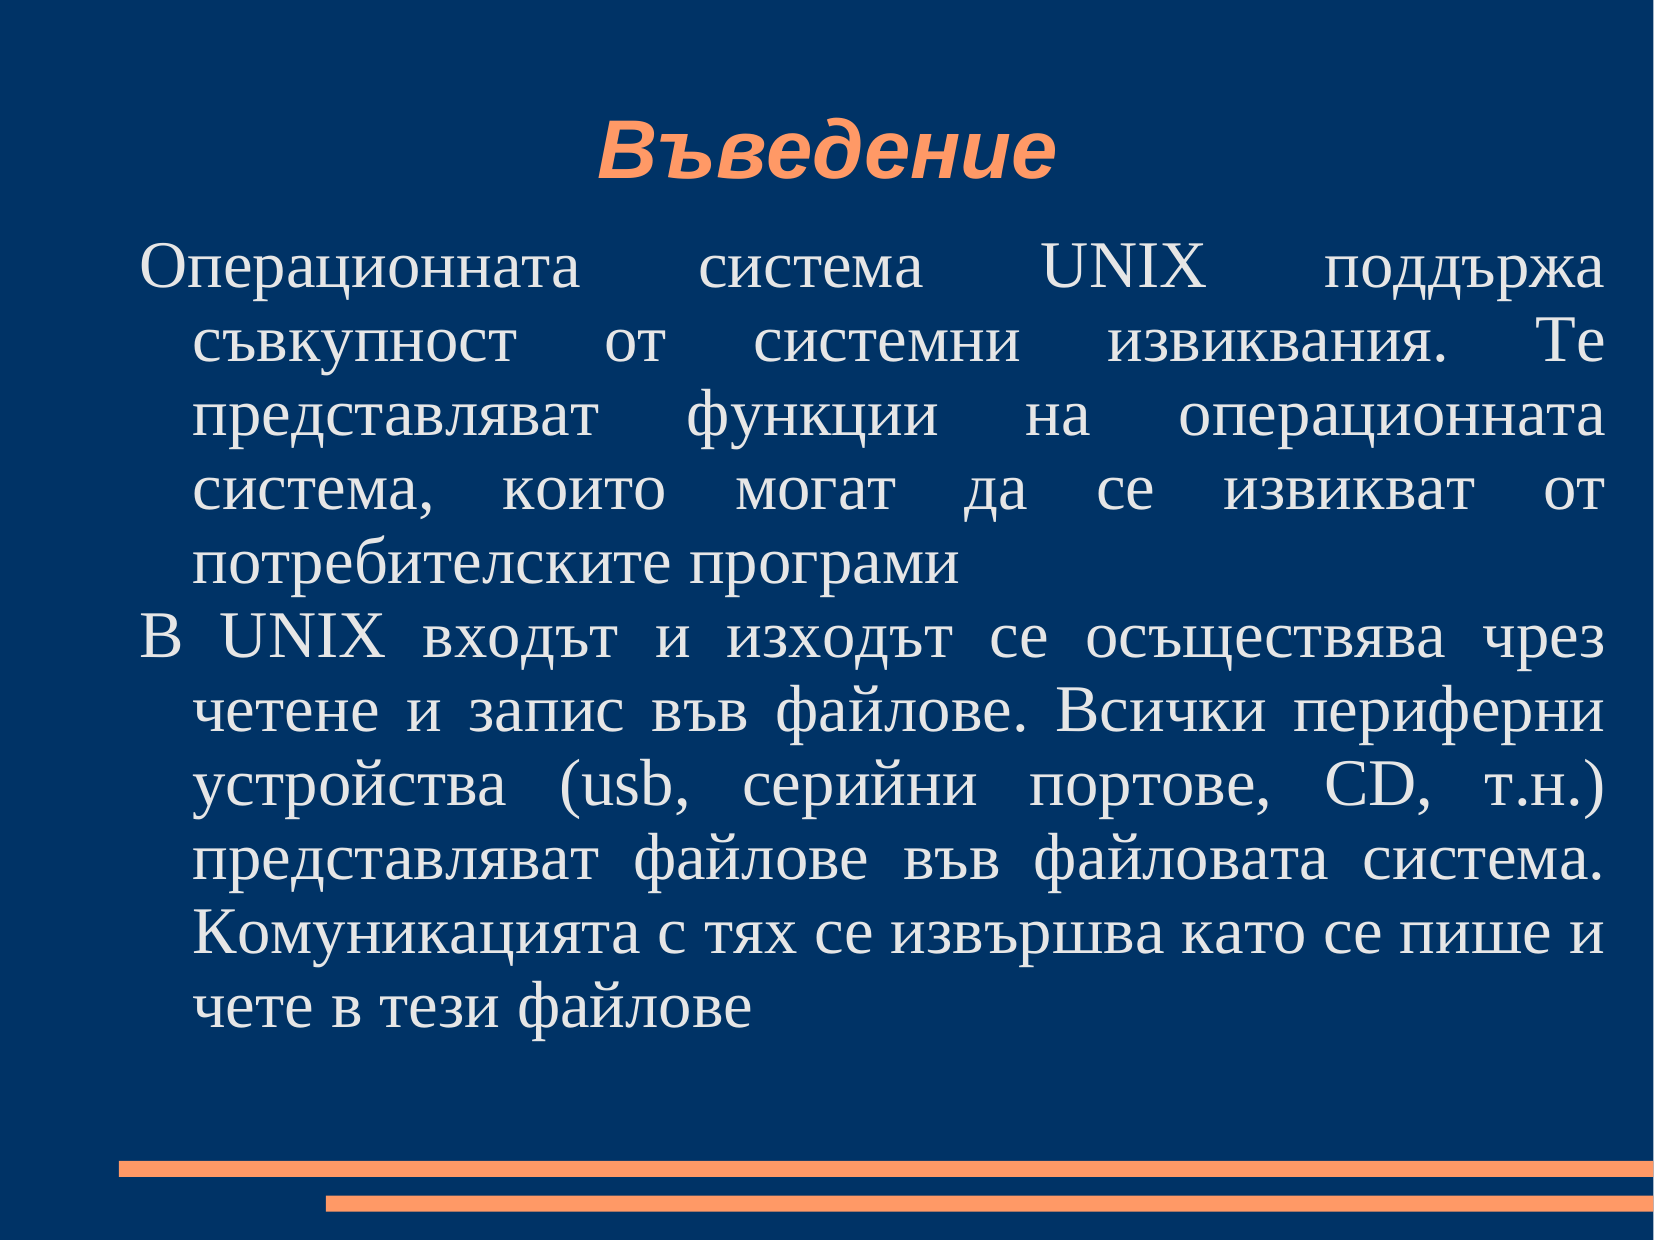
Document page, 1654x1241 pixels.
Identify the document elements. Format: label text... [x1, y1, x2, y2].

title Въведение [121, 46, 1534, 227]
list Операционната система UNIX поддържа съвкупност от системни извиквания. Те представляват функции на операционната система, които могат да се извикват от потребителските програми В UNIX входът и изходът се осъществява чрез четене и запис във файлове. Всички периферни устройства (usb, серийни портове, CD, т.н.) представляват файлове във файловата система. Комуникацията с тях се извършва като се пише и чете в тези файлове [121, 227, 1608, 1043]
